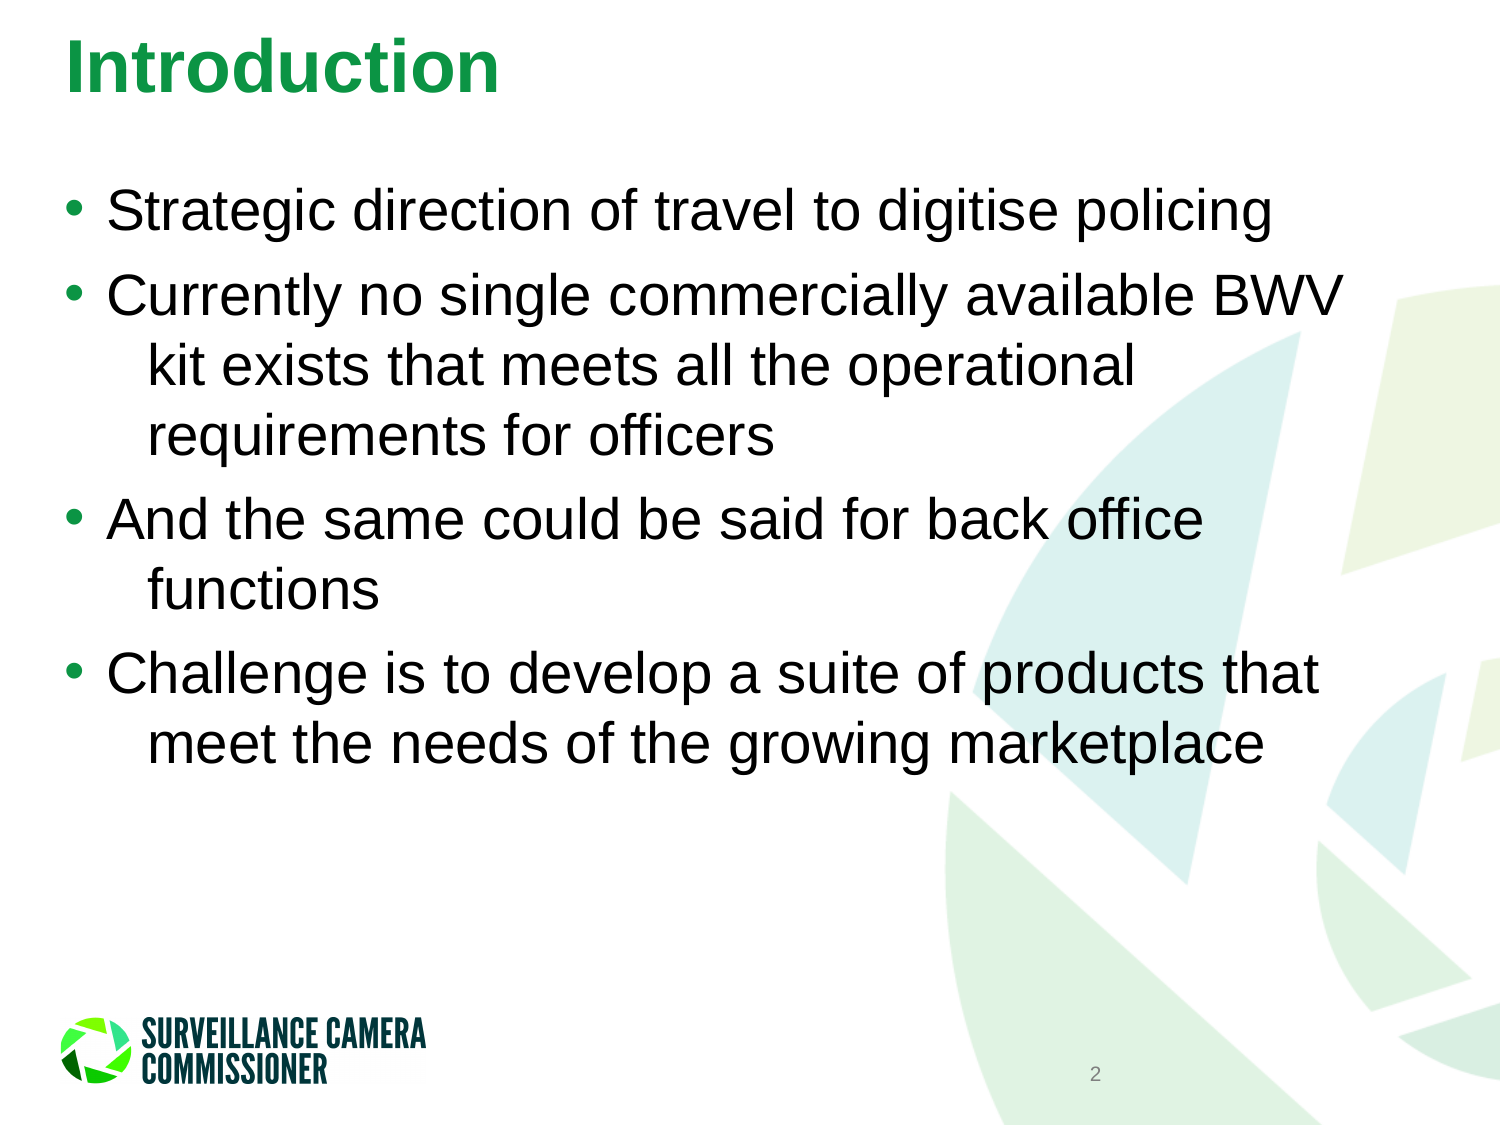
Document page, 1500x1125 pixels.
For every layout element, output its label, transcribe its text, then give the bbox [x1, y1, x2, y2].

list Strategic direction of travel to digitise policing Currently no single commercially available BWV kit exists that meets all the operational requirements for officers And the same could be said for back office functions Challenge is to develop a suite of products that meet the needs of the growing marketplace [64, 172, 1415, 898]
title Introduction [0, 0, 1500, 221]
text_box 2 [1074, 1042, 1426, 1103]
